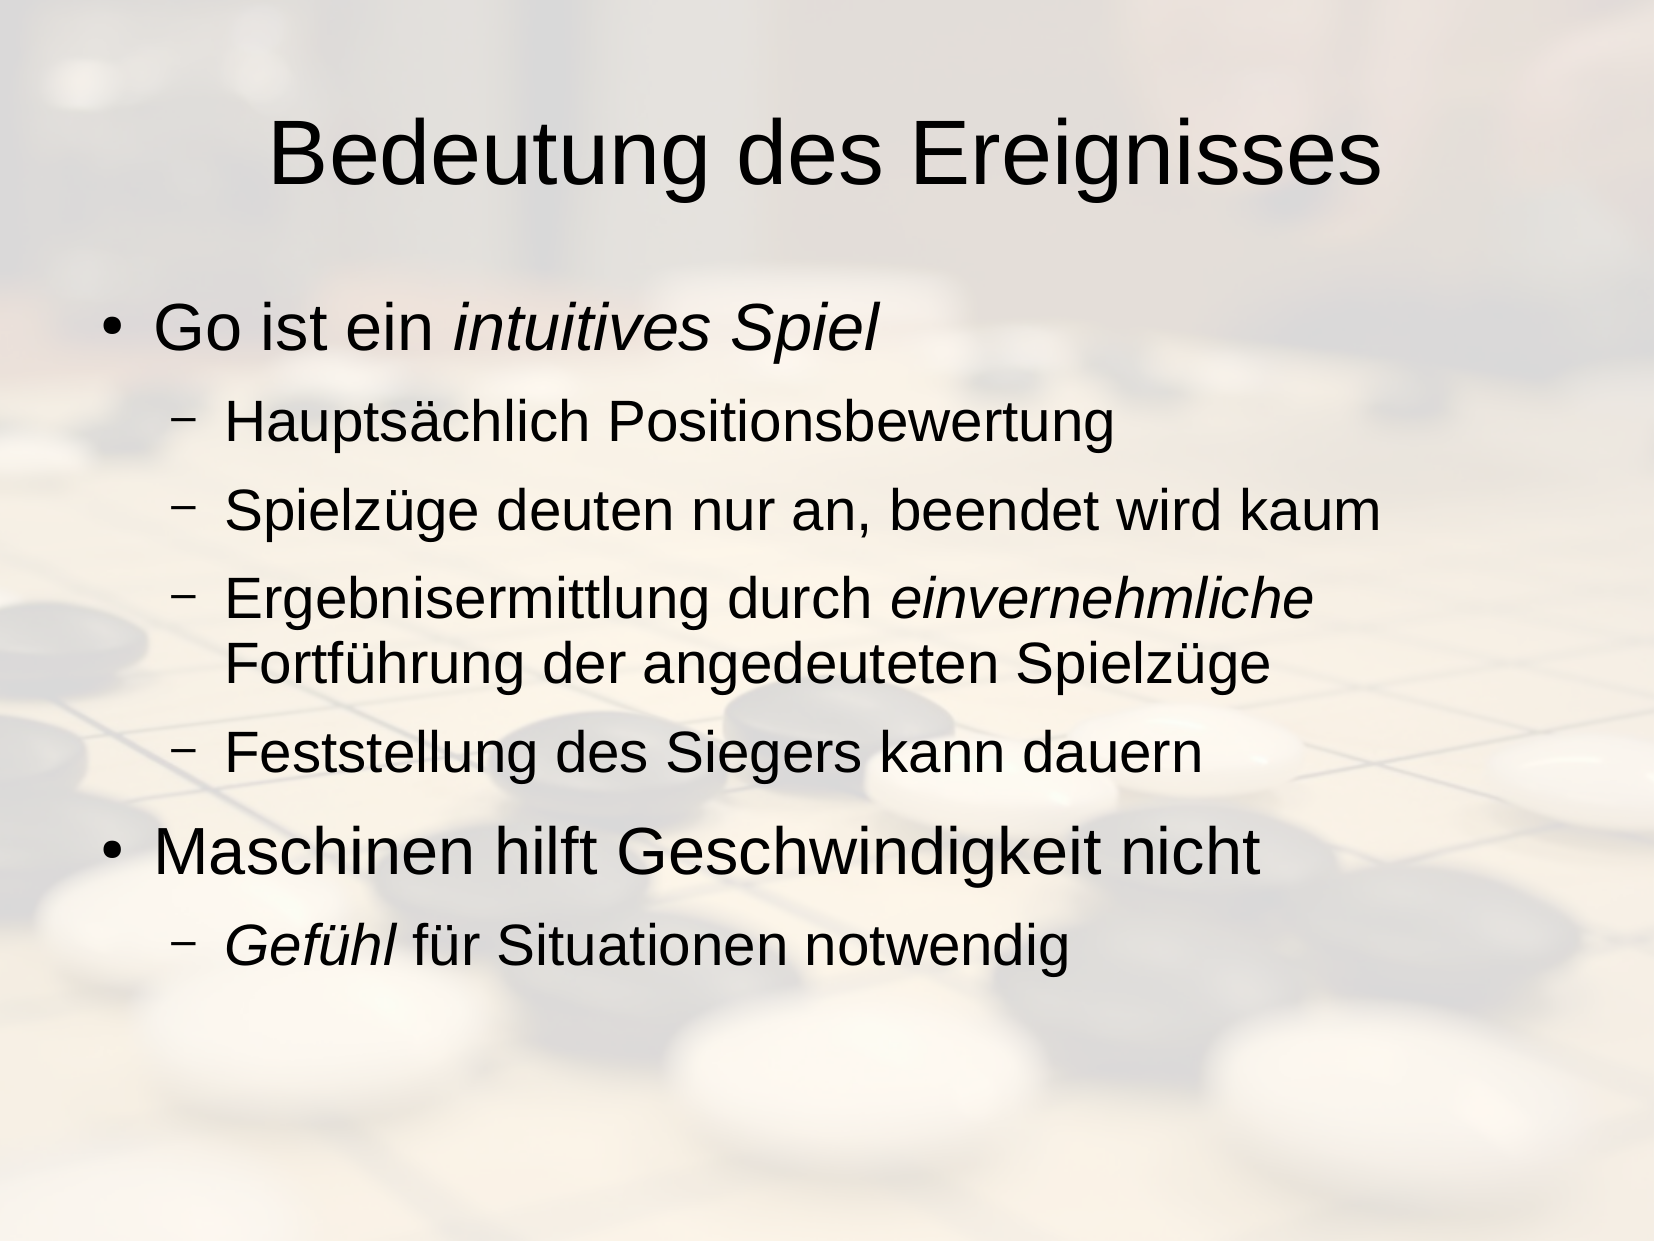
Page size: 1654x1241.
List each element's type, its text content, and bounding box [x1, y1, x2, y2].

list Go ist ein intuitives Spiel Hauptsächlich Positionsbewertung Spielzüge deuten nur an, beendet wird kaum Ergebnisermittlung durch einvernehmliche Fortführung der angedeuteten Spielzüge Feststellung des Siegers kann dauern Maschinen hilft Geschwindigkeit nicht Gefühl für Situationen notwendig [82, 290, 1571, 1010]
title Bedeutung des Ereignisses [82, 49, 1571, 257]
